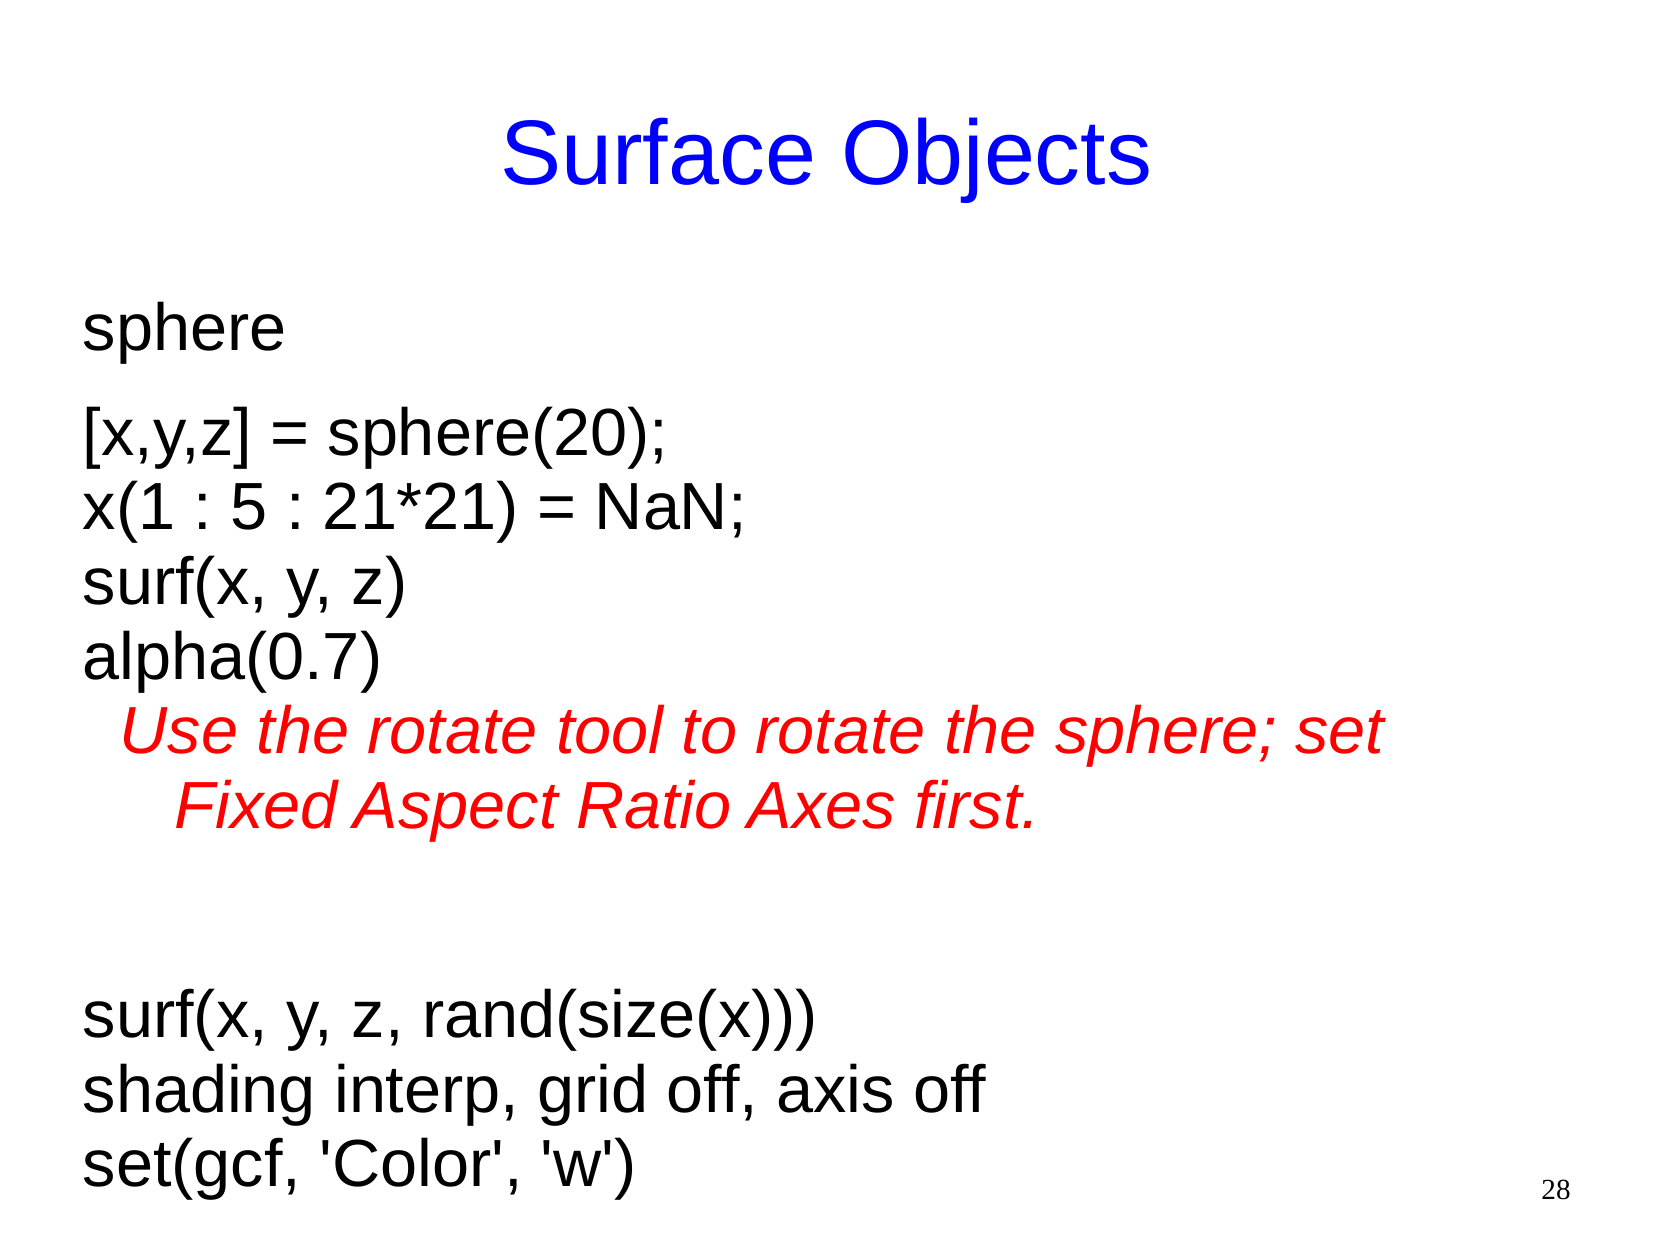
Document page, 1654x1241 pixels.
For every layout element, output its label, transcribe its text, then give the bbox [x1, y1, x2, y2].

title Surface Objects [82, 56, 1571, 250]
list sphere [x,y,z] = sphere(20); x(1 : 5 : 21*21) = NaN; surf(x, y, z) alpha(0.7) Use the rotate tool to rotate the sphere; set Fixed Aspect Ratio Axes first. surf(x, y, z, rand(size(x))) shading interp, grid off, axis off set(gcf, 'Color', 'w') [82, 290, 1571, 1202]
